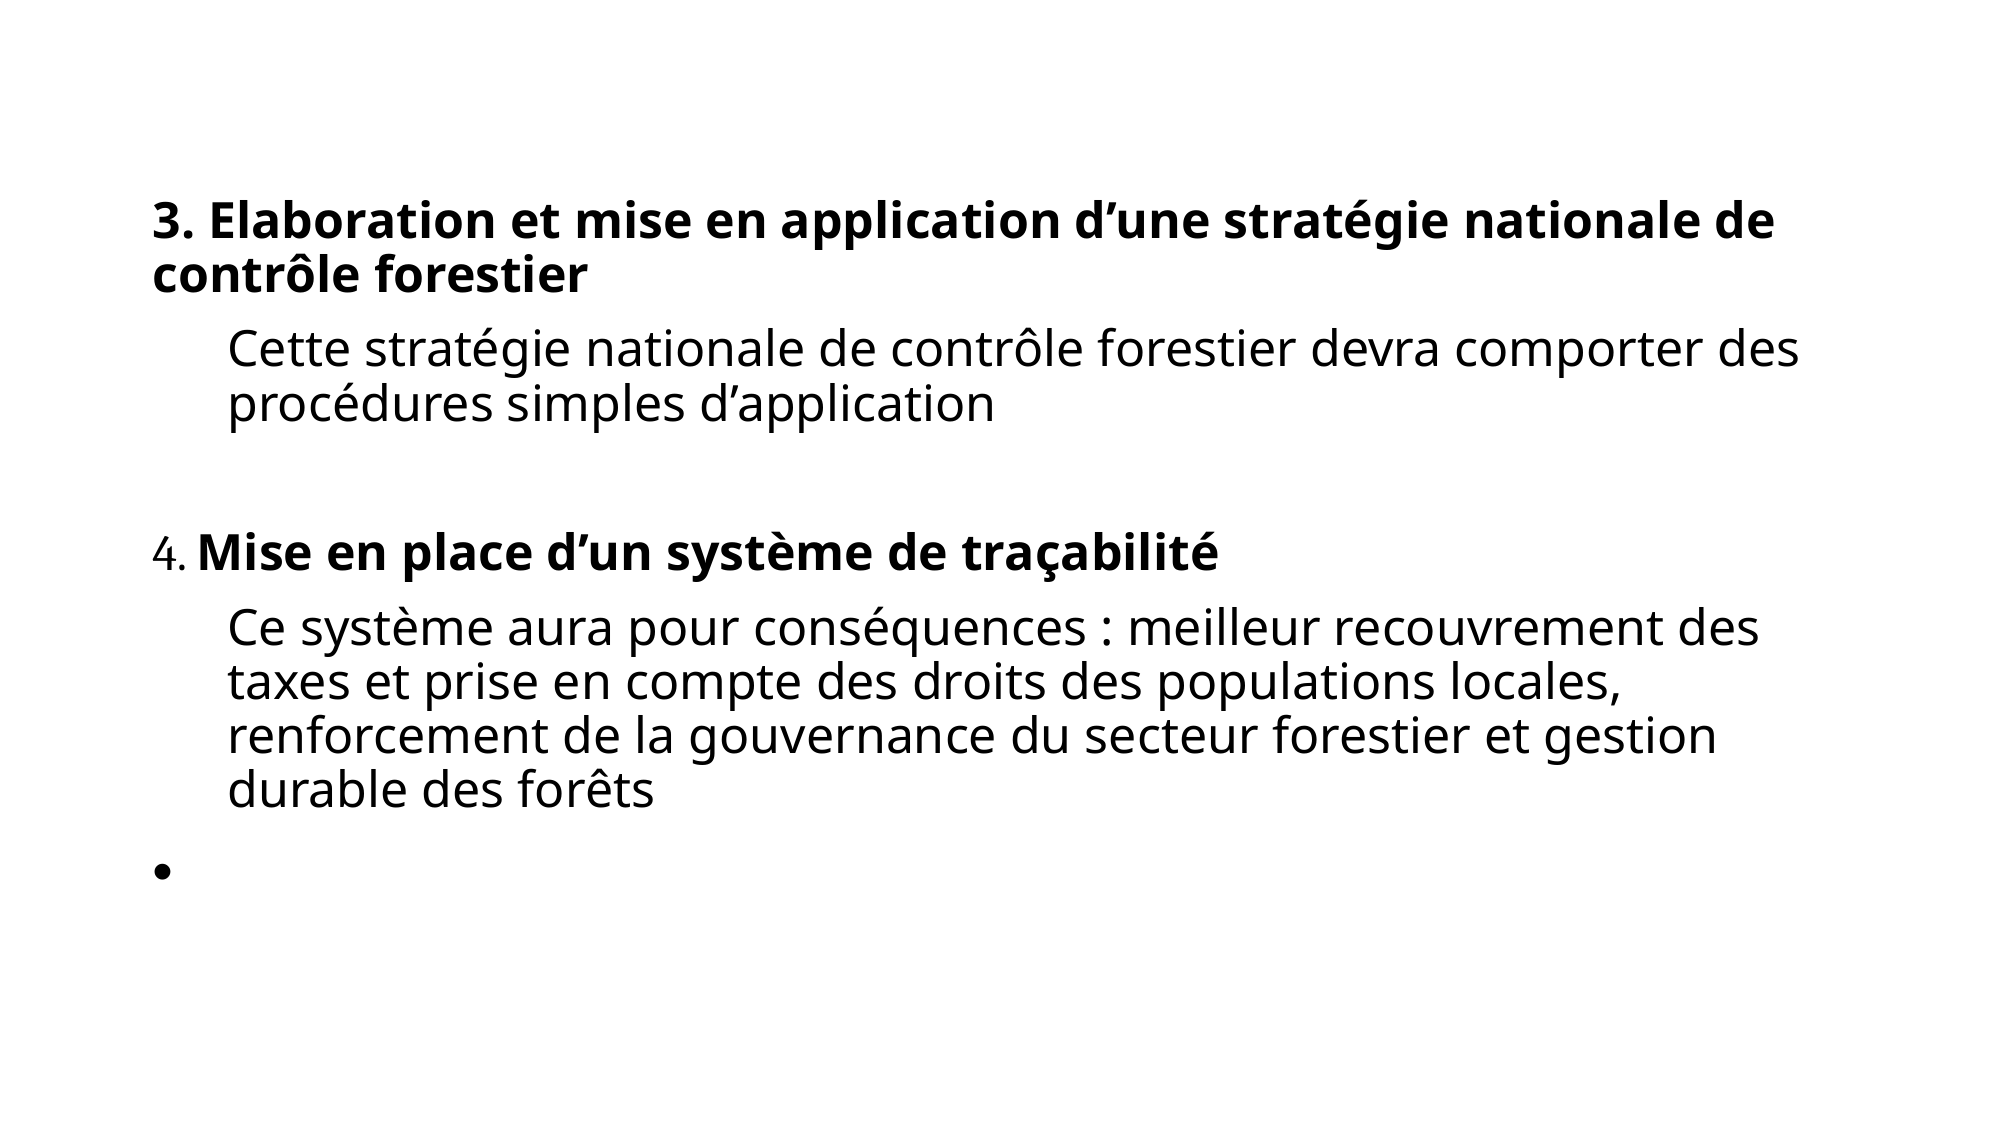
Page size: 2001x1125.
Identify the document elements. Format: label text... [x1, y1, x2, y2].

list 3. Elaboration et mise en application d’une stratégie nationale de contrôle forestier Cette stratégie nationale de contrôle forestier devra comporter des procédures simples d’application 4. Mise en place d’un système de traçabilité Ce système aura pour conséquences : meilleur recouvrement des taxes et prise en compte des droits des populations locales, renforcement de la gouvernance du secteur forestier et gestion durable des forêts [137, 187, 1863, 1014]
